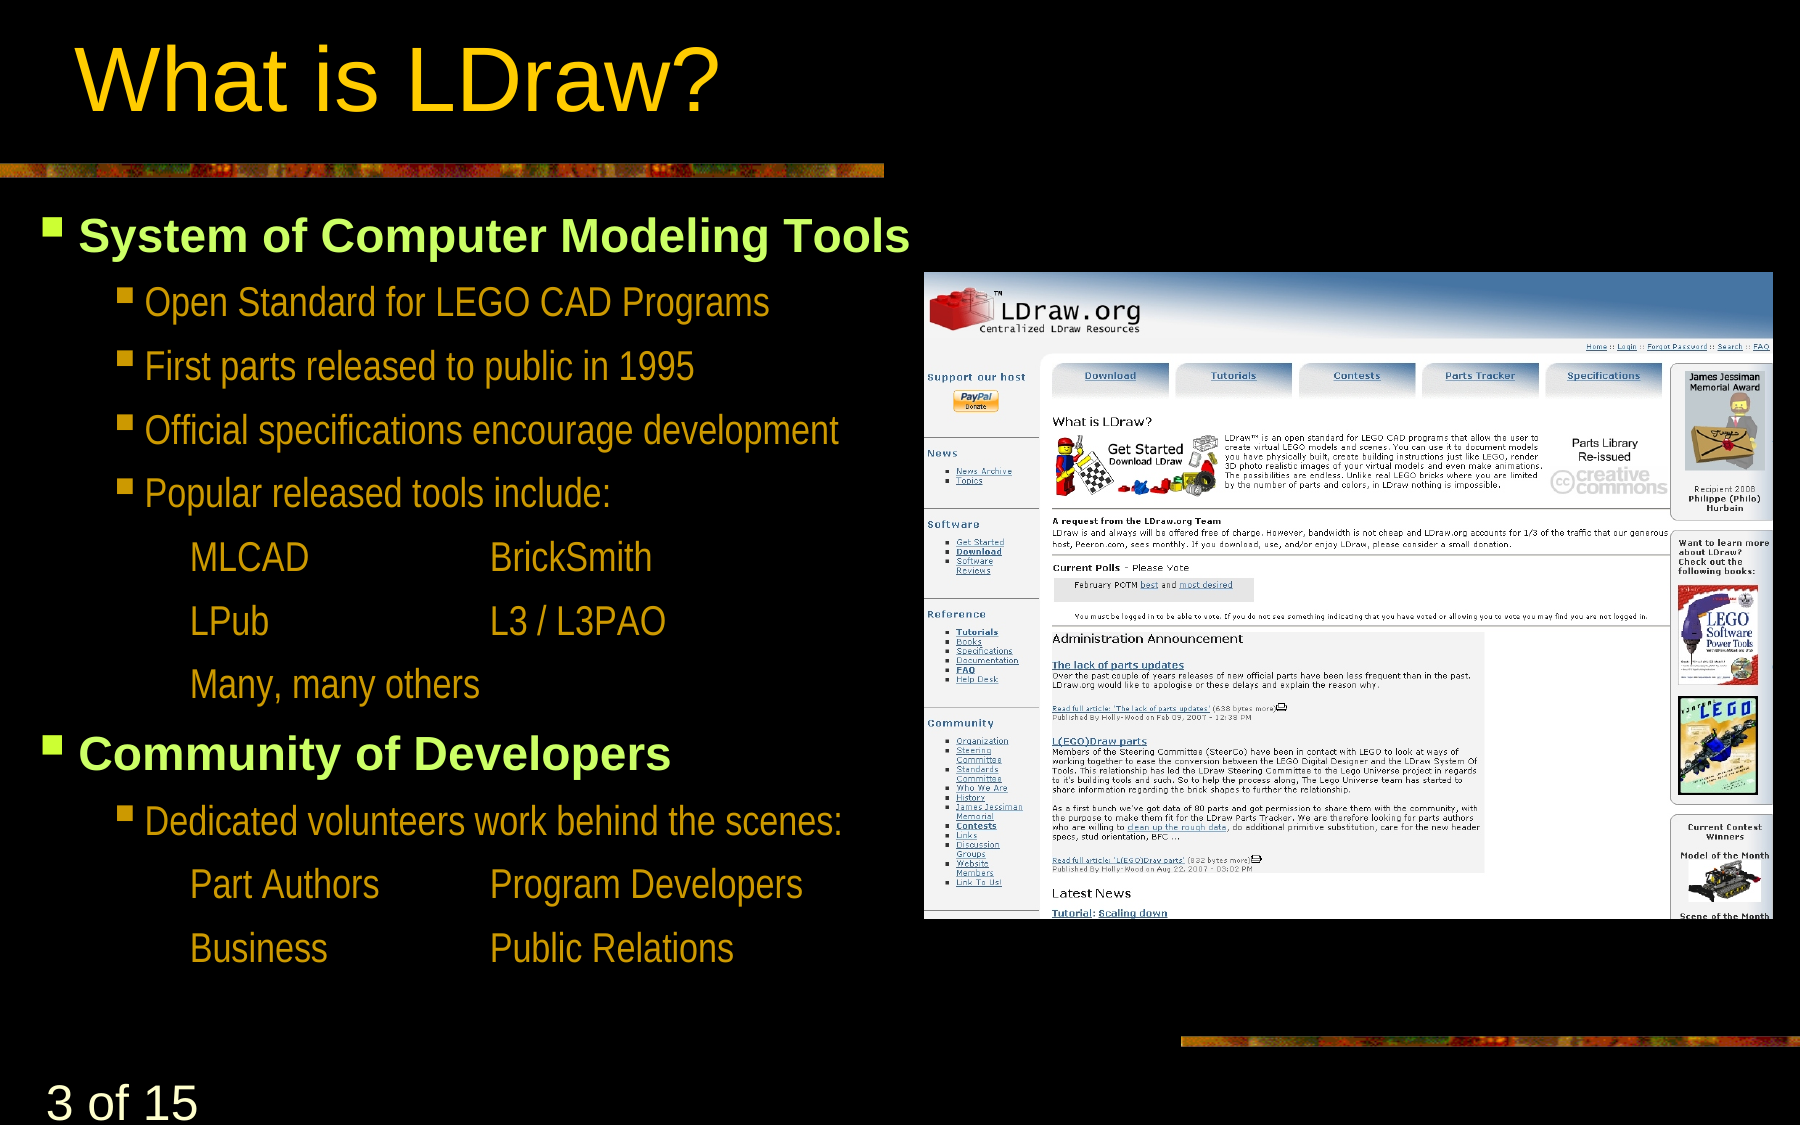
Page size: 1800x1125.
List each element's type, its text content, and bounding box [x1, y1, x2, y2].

title What is LDraw? [59, 12, 1761, 138]
picture [1181, 1035, 1800, 1050]
picture [0, 162, 884, 182]
picture [924, 272, 1773, 919]
text_box System of Computer Modeling Tools Open Standard for LEGO CAD Programs First parts released to public in 1995 Official specifications encourage development Popular released tools include: MLCAD BrickSmith LPub L3 / L3PAO Many, many others Community of Developers Dedicated volunteers work behind the scenes: Part Authors Program Developers Business Public Relations [24, 212, 938, 978]
